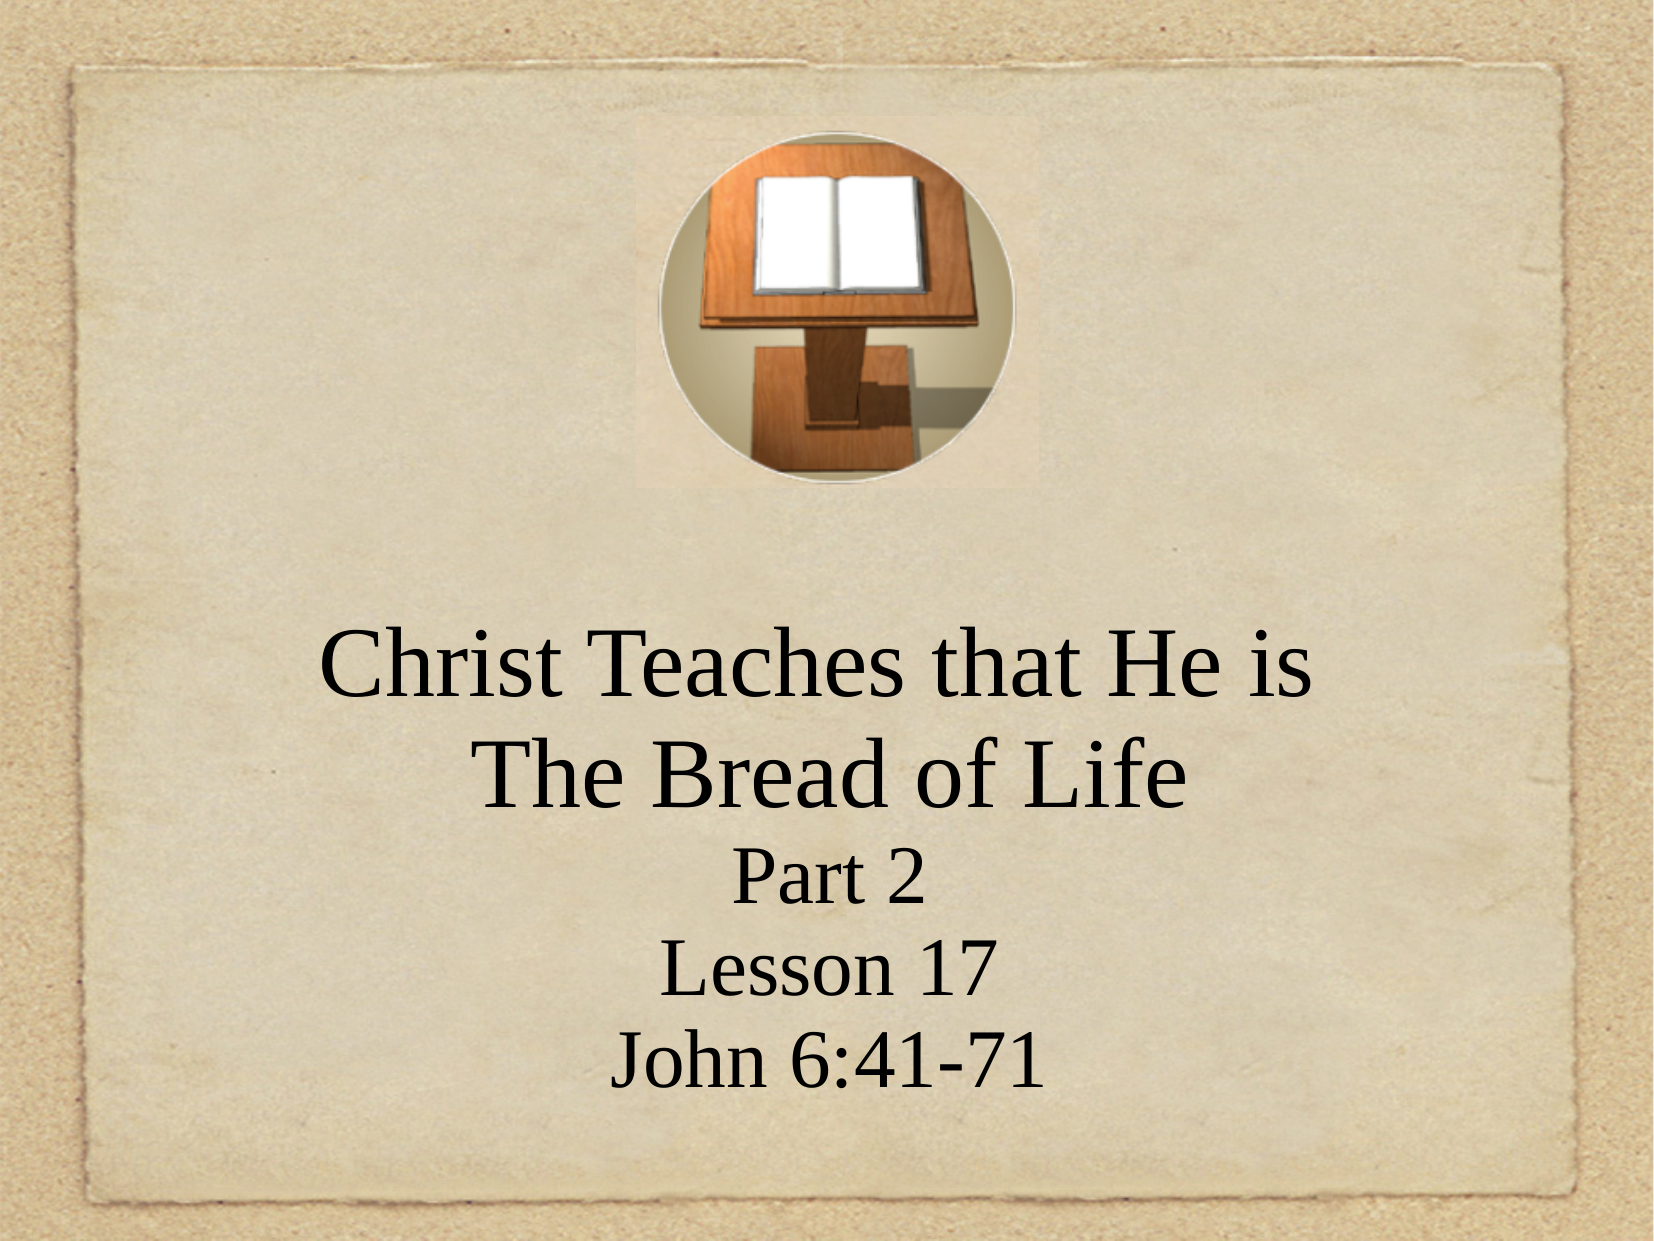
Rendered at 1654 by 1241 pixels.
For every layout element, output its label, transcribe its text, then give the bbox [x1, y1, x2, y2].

text_box Christ Teaches that He is The Bread of Life Part 2 Lesson 17 John 6:41-71 [173, 600, 1487, 1241]
picture [0, 0, 1654, 1241]
